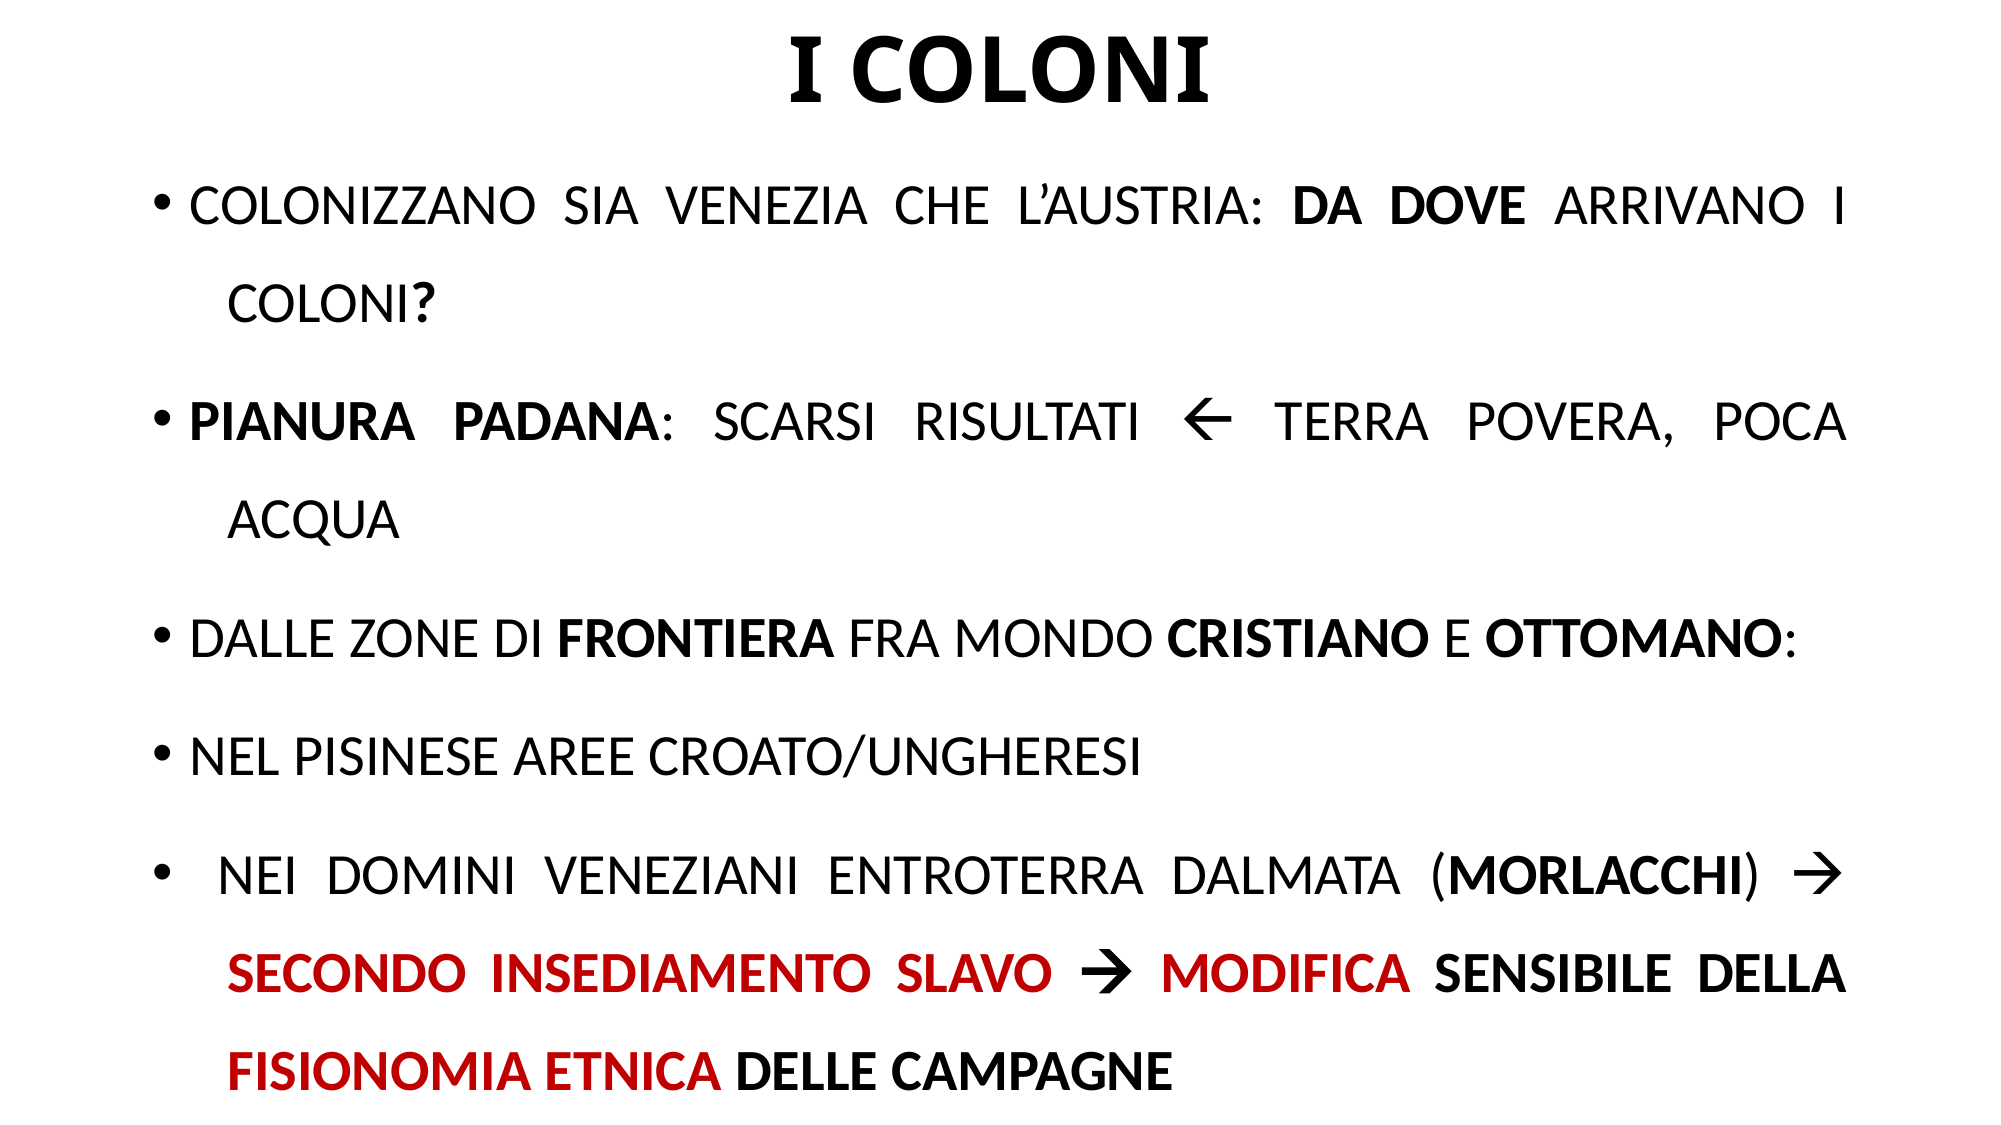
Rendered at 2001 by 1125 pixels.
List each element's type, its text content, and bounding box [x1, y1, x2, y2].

list COLONIZZANO SIA VENEZIA CHE L’AUSTRIA: DA DOVE ARRIVANO I COLONI? PIANURA PADANA: SCARSI RISULTATI  TERRA POVERA, POCA ACQUA DALLE ZONE DI FRONTIERA FRA MONDO CRISTIANO E OTTOMANO: NEL PISINESE AREE CROATO/UNGHERESI NEI DOMINI VENEZIANI ENTROTERRA DALMATA (MORLACCHI)  SECONDO INSEDIAMENTO SLAVO  MODIFICA SENSIBILE DELLA FISIONOMIA ETNICA DELLE CAMPAGNE [137, 130, 1863, 1125]
title I COLONI [137, 15, 1863, 130]
